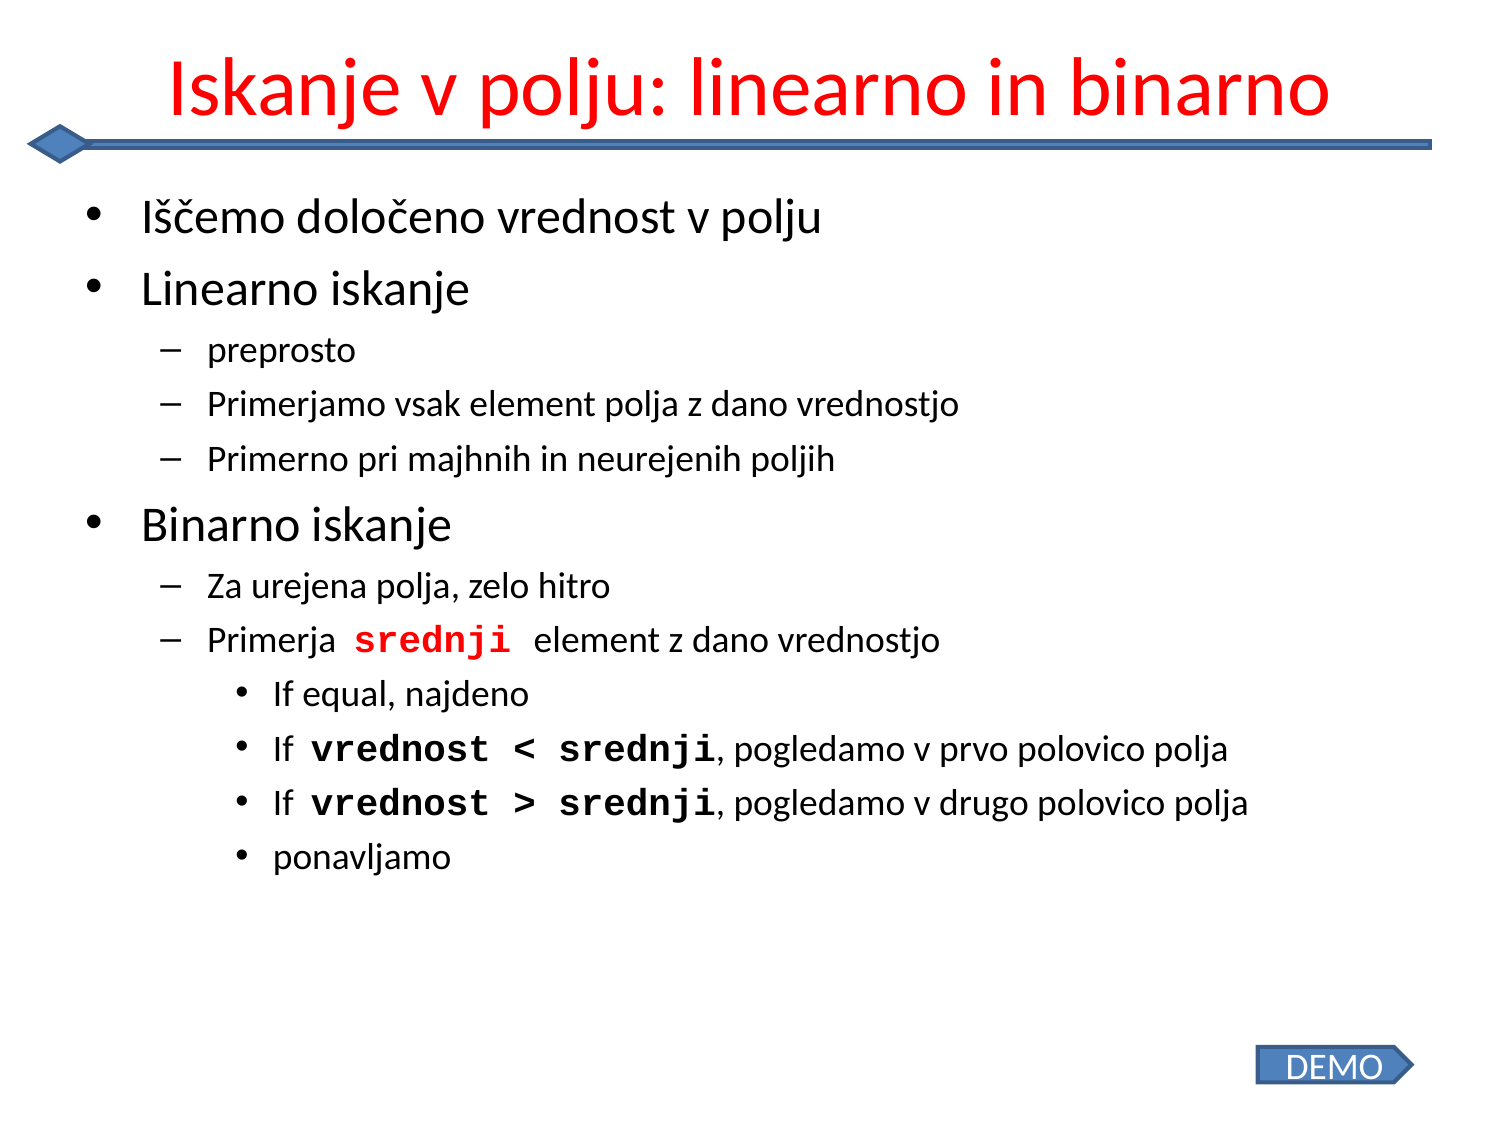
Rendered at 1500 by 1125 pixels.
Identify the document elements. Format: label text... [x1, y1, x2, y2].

text_box DEMO [1257, 1046, 1412, 1083]
title Iskanje v polju: linearno in binarno [75, 23, 1426, 141]
list Iščemo določeno vrednost v polju Linearno iskanje preprosto Primerjamo vsak element polja z dano vrednostjo Primerno pri majhnih in neurejenih poljih Binarno iskanje Za urejena polja, zelo hitro Primerja srednji element z dano vrednostjo If equal, najdeno If vrednost < srednji, pogledamo v prvo polovico polja If vrednost > srednji, pogledamo v drugo polovico polja ponavljamo [70, 175, 1421, 1006]
